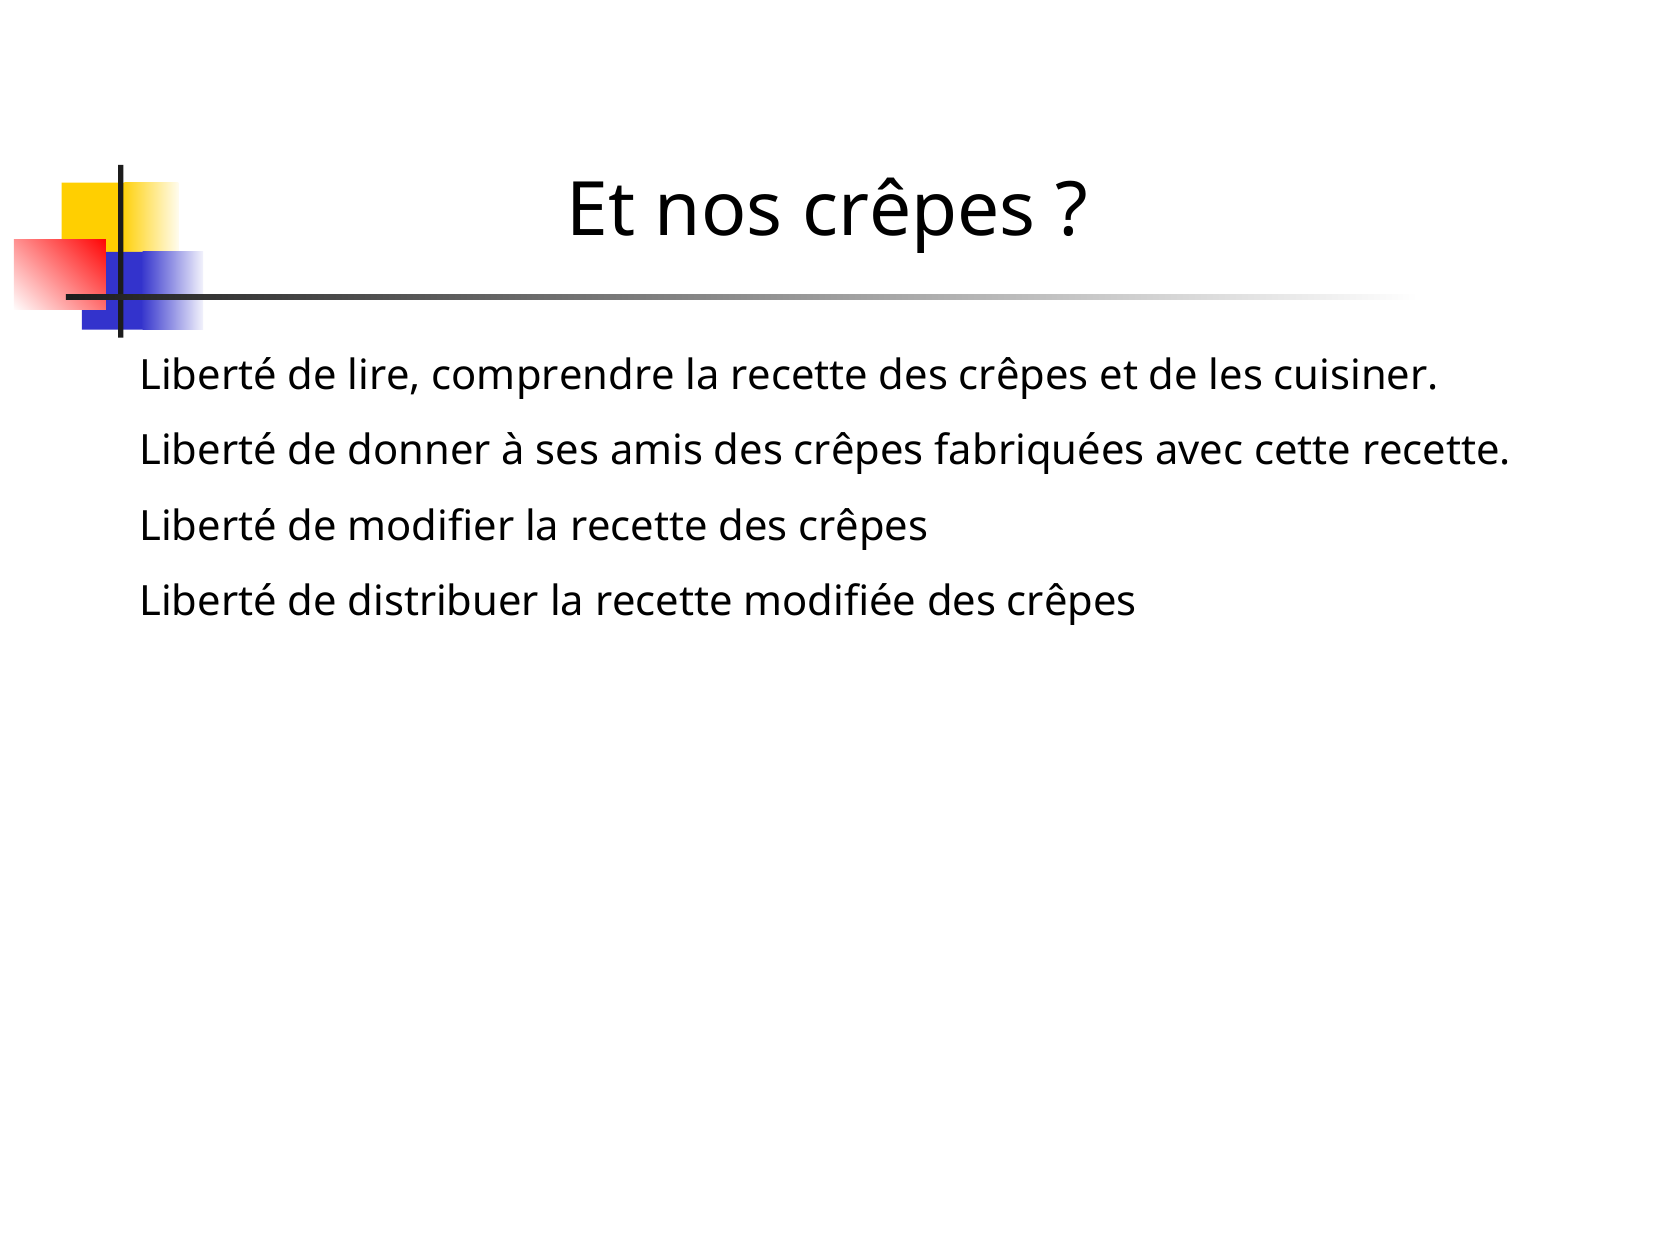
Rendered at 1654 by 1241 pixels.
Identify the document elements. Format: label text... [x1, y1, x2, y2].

list Liberté de lire, comprendre la recette des crêpes et de les cuisiner. Liberté de donner à ses amis des crêpes fabriquées avec cette recette. Liberté de modifier la recette des crêpes Liberté de distribuer la recette modifiée des crêpes [121, 344, 1534, 1112]
title Et nos crêpes ? [121, 110, 1534, 303]
